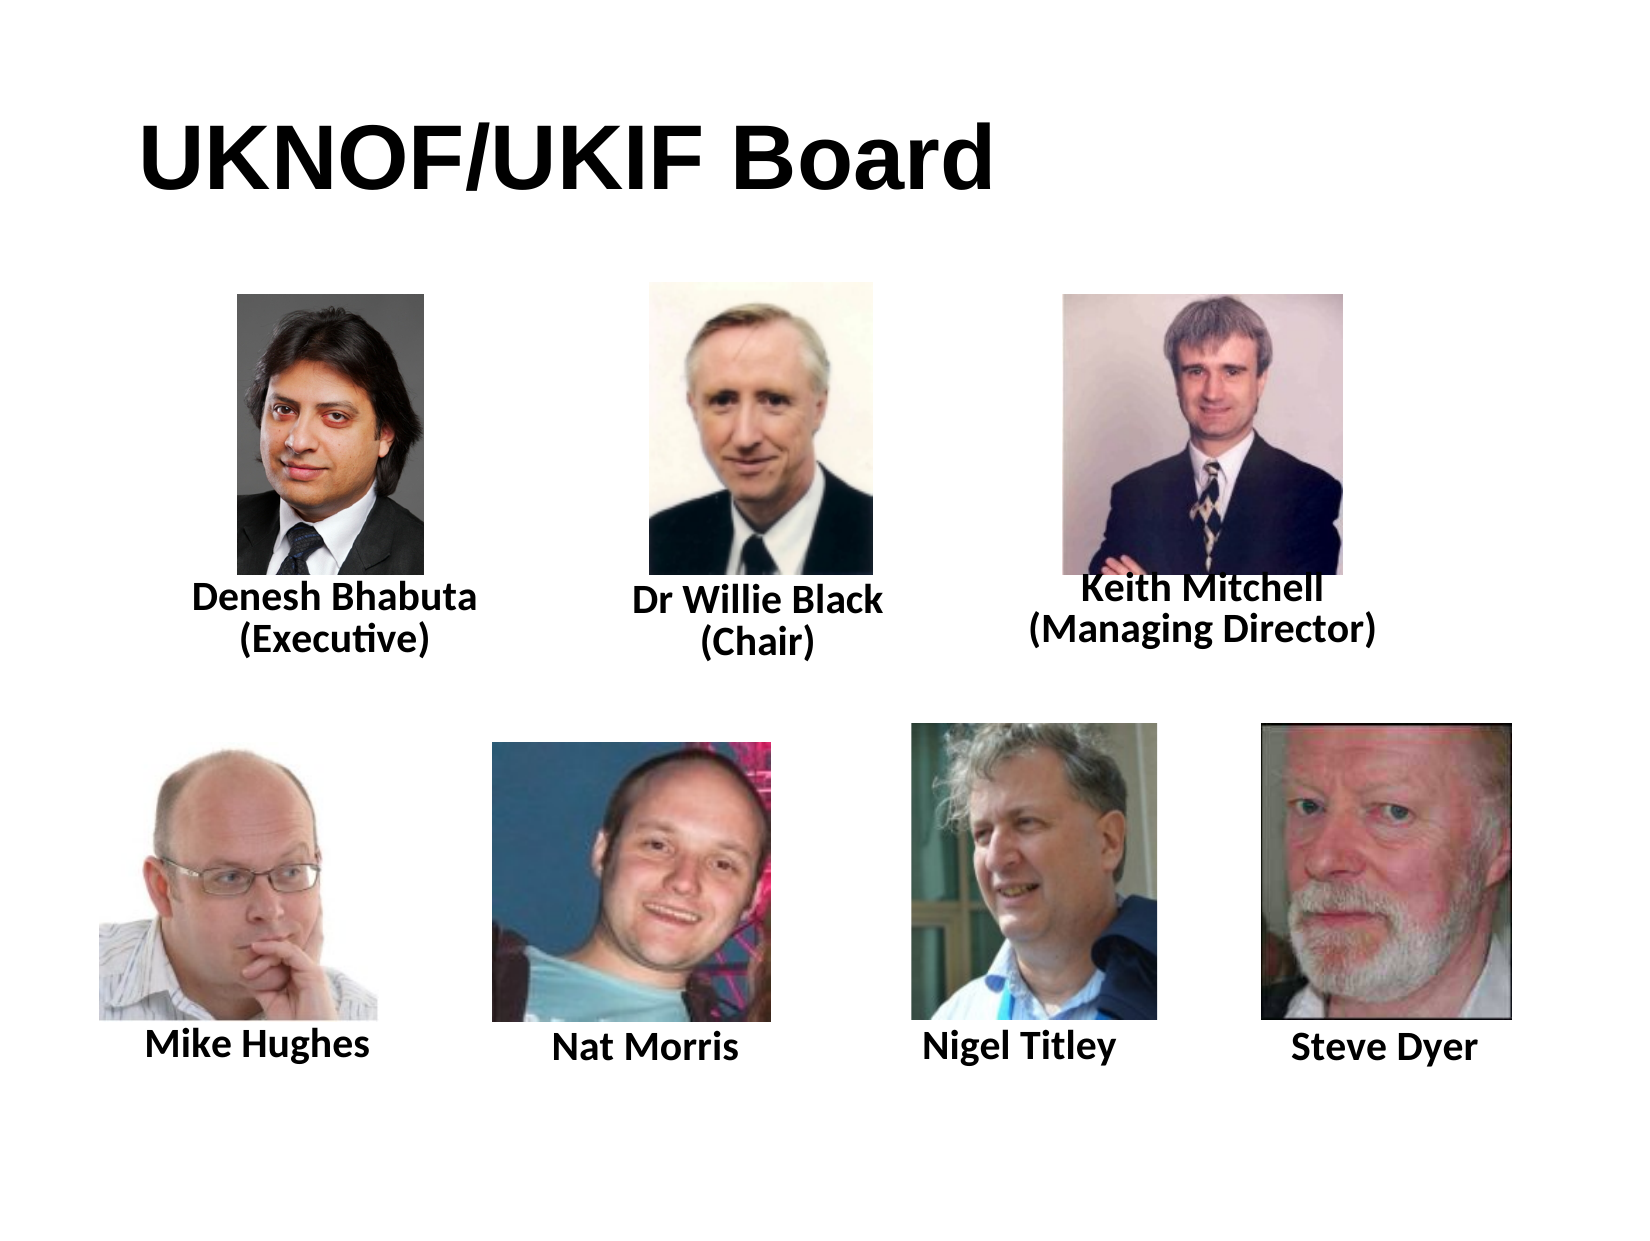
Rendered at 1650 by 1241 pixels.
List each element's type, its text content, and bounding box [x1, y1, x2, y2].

picture [237, 294, 424, 575]
picture [911, 723, 1158, 1020]
picture [1261, 723, 1512, 1020]
text_box Dr Willie Black (Chair) [530, 574, 986, 676]
picture [492, 742, 771, 1021]
title UKNOF/UKIF Board [123, 37, 1013, 279]
text_box Denesh Bhabuta (Executive) [107, 571, 563, 676]
text_box Mike Hughes [29, 1019, 486, 1085]
picture [99, 742, 379, 1019]
text_box Nat Morris [417, 1021, 874, 1088]
text_box Steve Dyer [1157, 1021, 1613, 1088]
picture [1062, 294, 1343, 562]
text_box Nigel Titley [791, 1021, 1248, 1087]
text_box Keith Mitchell (Managing Director) [975, 562, 1431, 675]
picture [649, 282, 873, 574]
